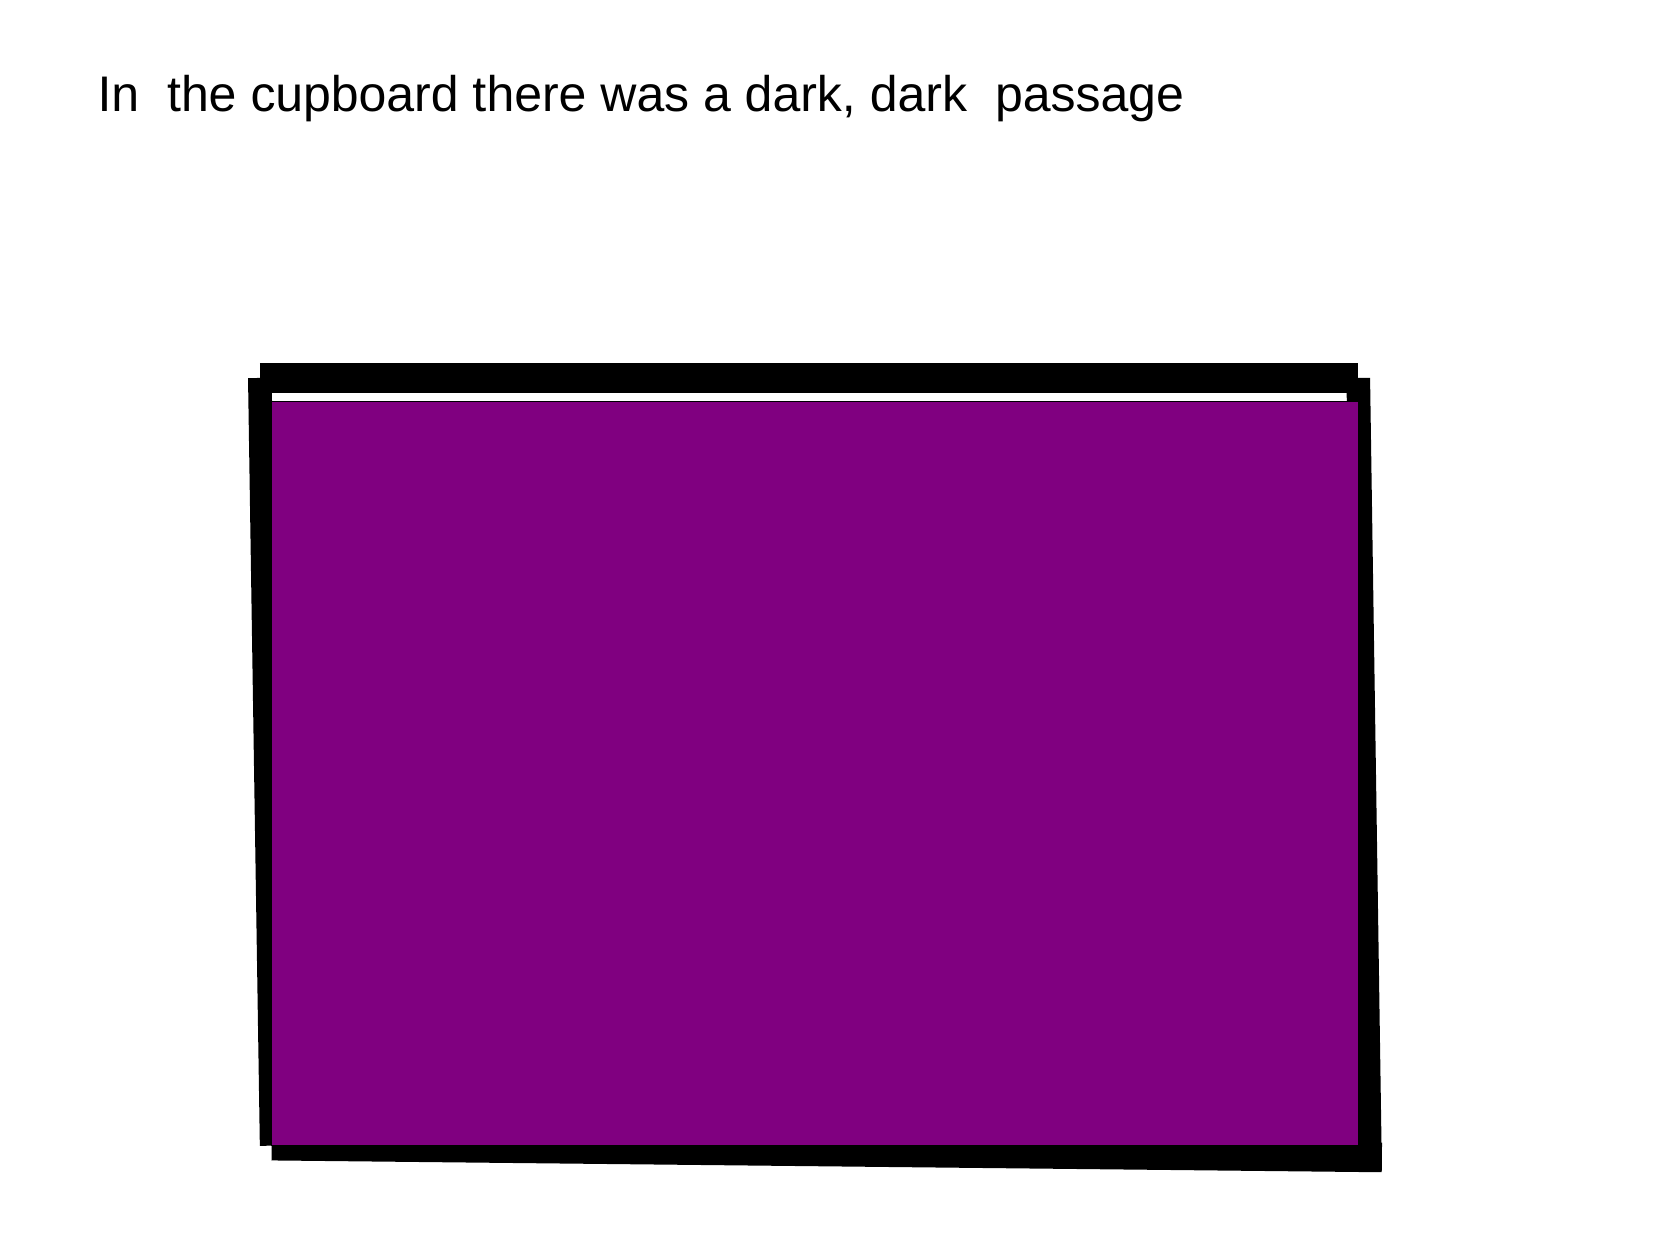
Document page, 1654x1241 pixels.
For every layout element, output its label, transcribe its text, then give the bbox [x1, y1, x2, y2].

text_box In the cupboard there was a dark, dark passage [82, 59, 1465, 172]
text_box [271, 401, 1359, 1146]
